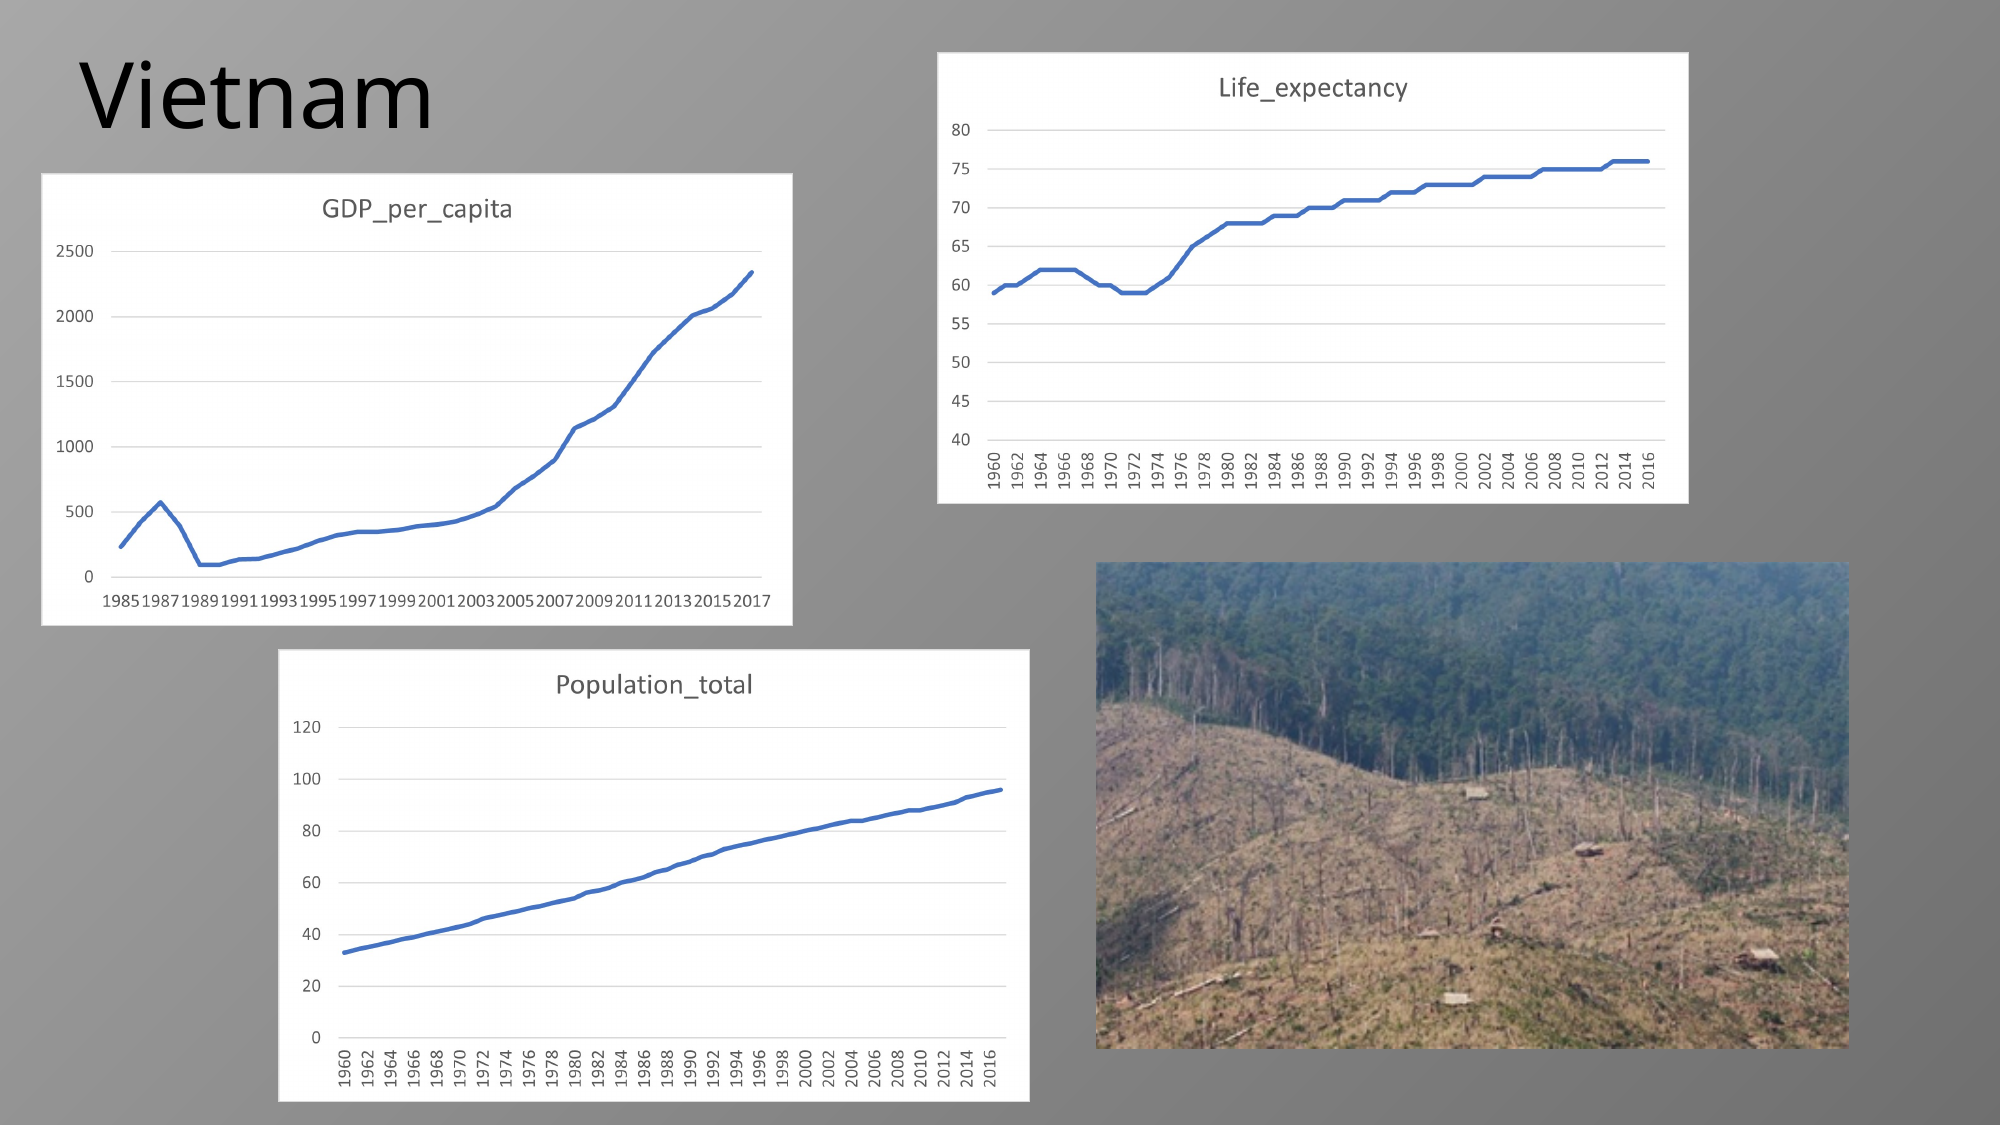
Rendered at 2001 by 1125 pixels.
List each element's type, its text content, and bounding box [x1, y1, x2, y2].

picture [937, 52, 1689, 504]
title Vietnam [64, 23, 492, 173]
picture [41, 173, 793, 626]
picture [1096, 562, 1849, 1049]
picture [278, 649, 1030, 1102]
